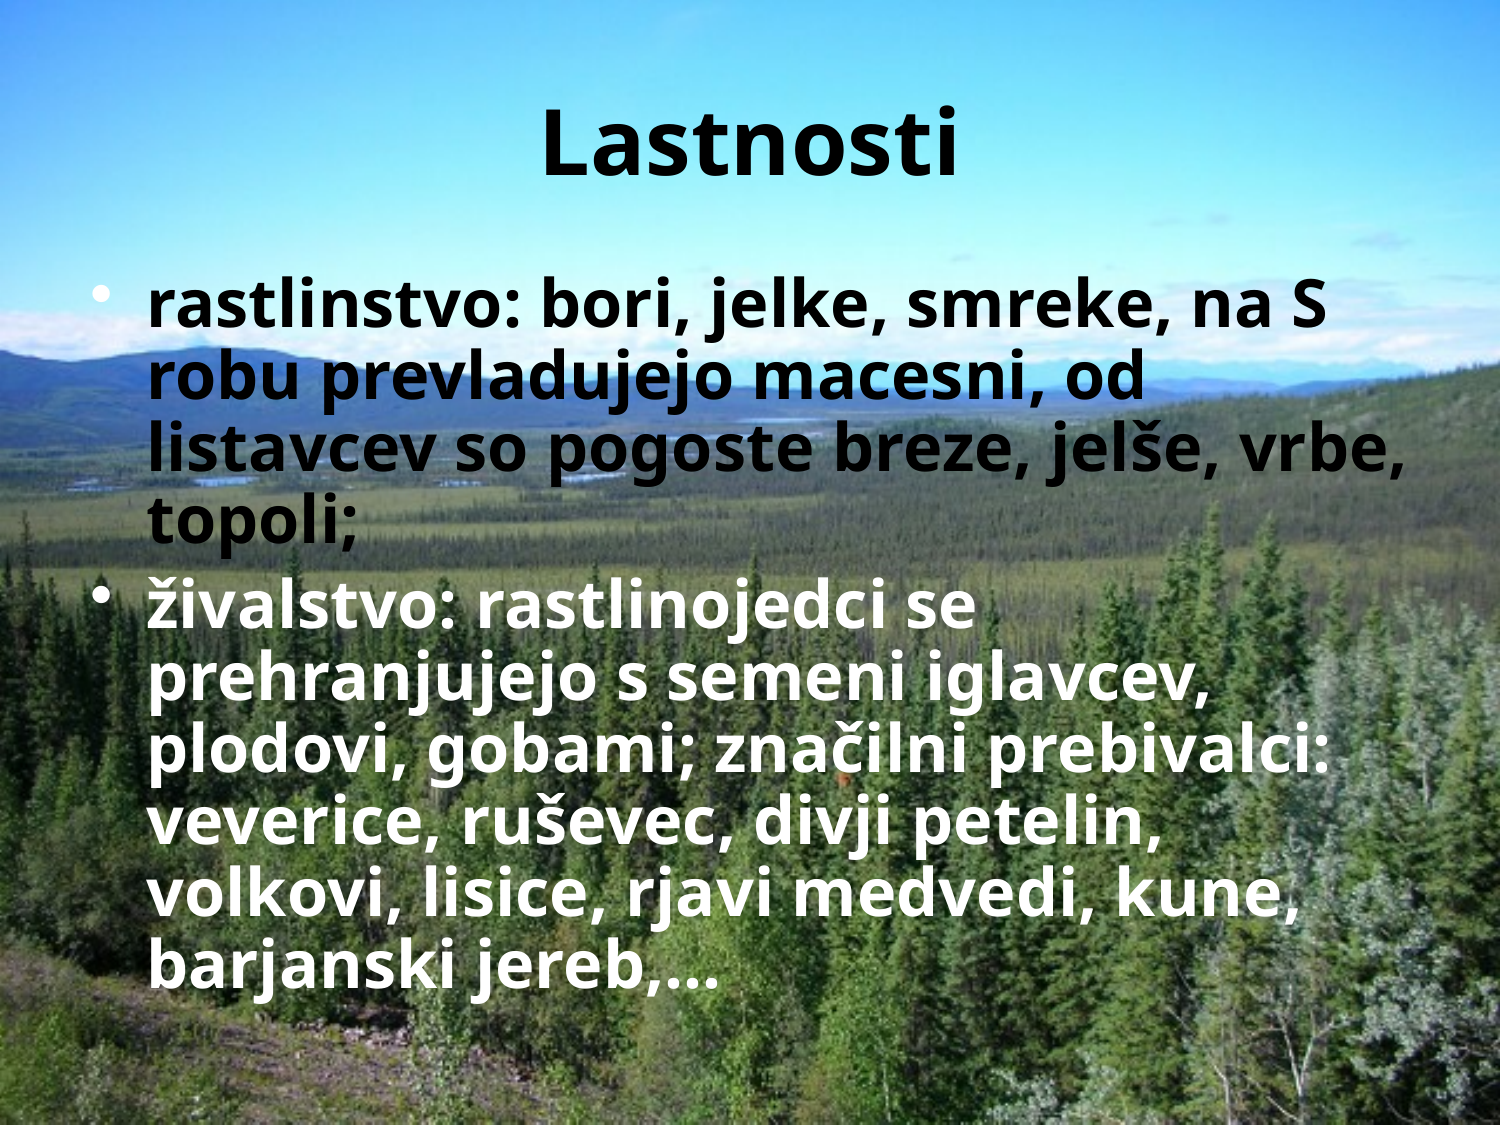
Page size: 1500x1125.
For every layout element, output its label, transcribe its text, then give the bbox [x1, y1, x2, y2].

title Lastnosti [75, 45, 1425, 233]
list rastlinstvo: bori, jelke, smreke, na S robu prevladujejo macesni, od listavcev so pogoste breze, jelše, vrbe, topoli; živalstvo: rastlinojedci se prehranjujejo s semeni iglavcev, plodovi, gobami; značilni prebivalci: veverice, ruševec, divji petelin, volkovi, lisice, rjavi medvedi, kune, barjanski jereb,… [75, 262, 1425, 1005]
picture [0, 0, 1500, 1125]
